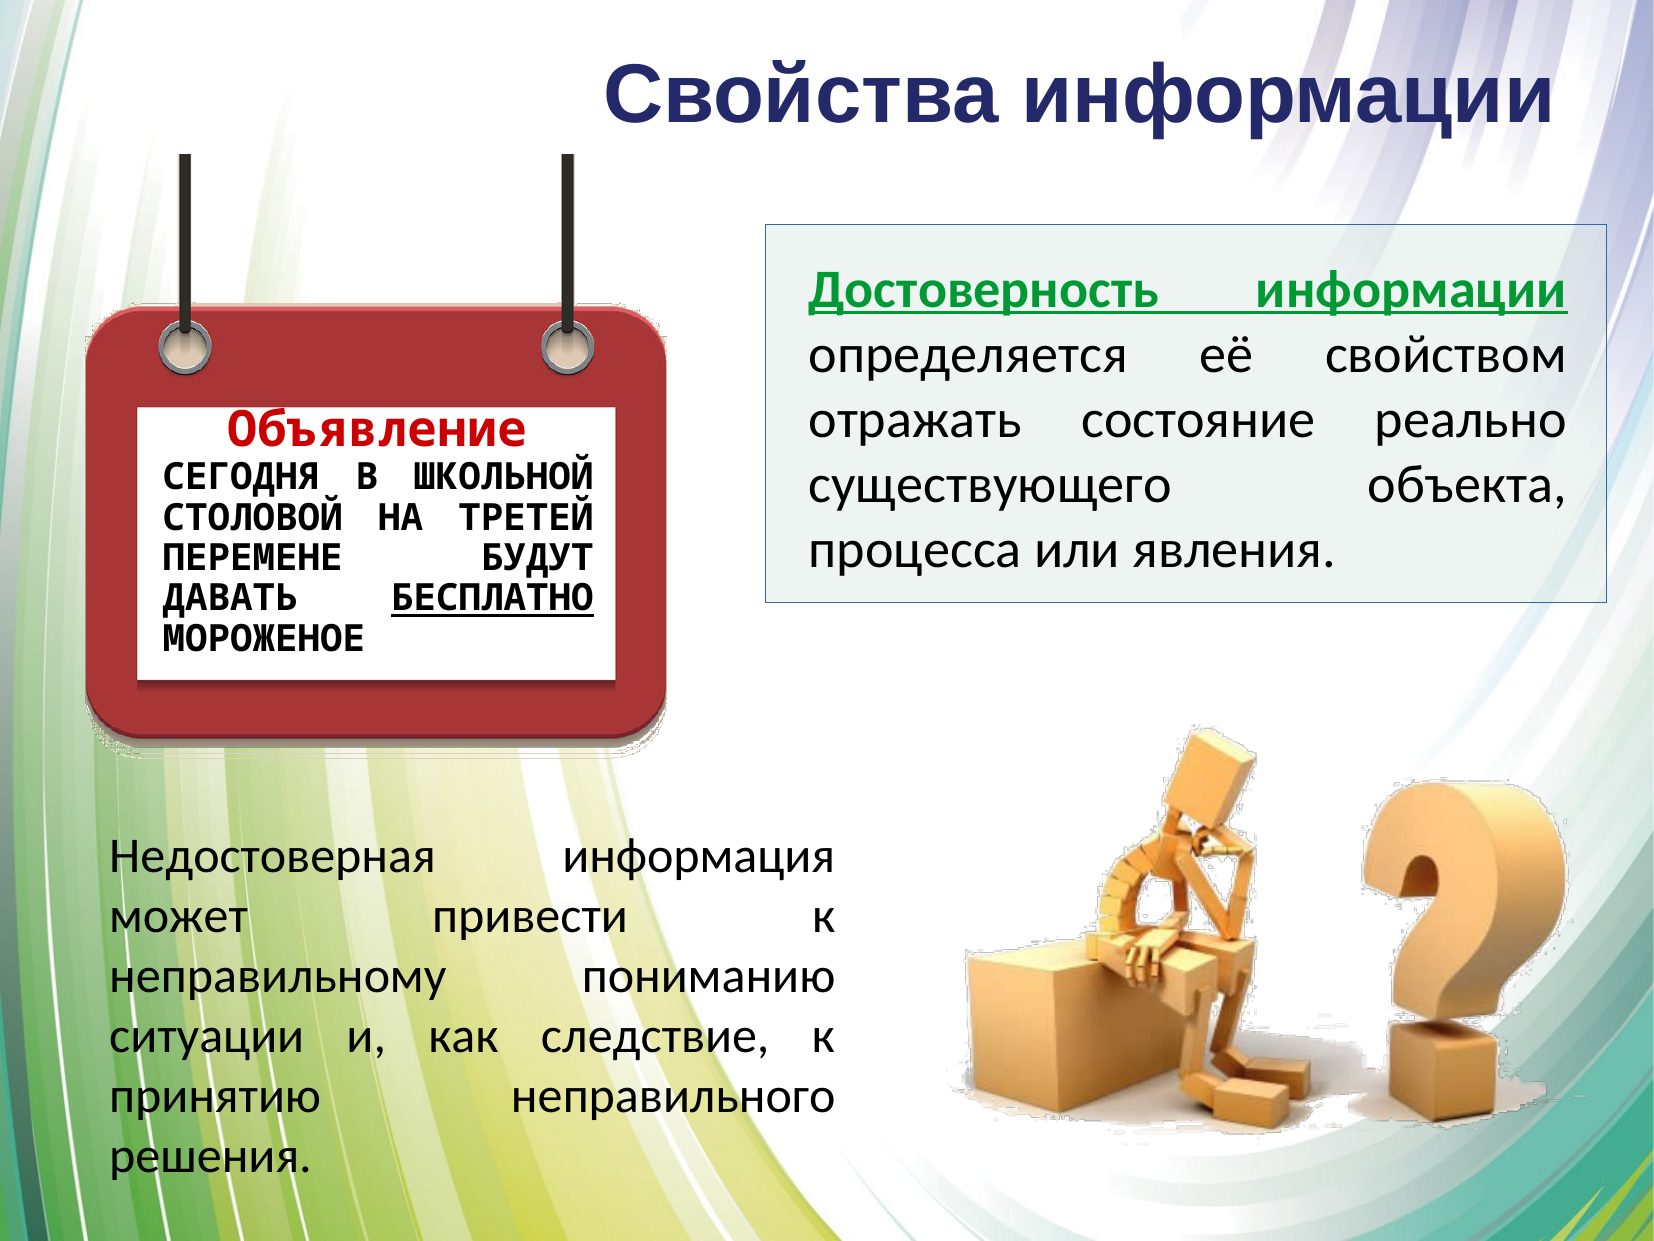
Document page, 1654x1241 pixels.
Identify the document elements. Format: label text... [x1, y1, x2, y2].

text_box [765, 224, 1607, 603]
picture [0, 0, 1654, 1241]
text_box Объявление СЕГОДНЯ В ШКОЛЬНОЙ СТОЛОВОЙ НА ТРЕТЕЙ ПЕРЕМЕНЕ БУДУТ ДАВАТЬ БЕСПЛАТНО МОРОЖЕНОЕ [147, 395, 609, 668]
text_box Недостоверная информация может привести к неправильному пониманию ситуации и, как следствие, к принятию неправильного решения. [94, 814, 851, 1191]
text_box Свойства информации [84, 34, 1571, 154]
text_box Достоверность информации определяется её свойством отражать состояние реально существующего объекта, процесса или явления. [793, 245, 1583, 586]
